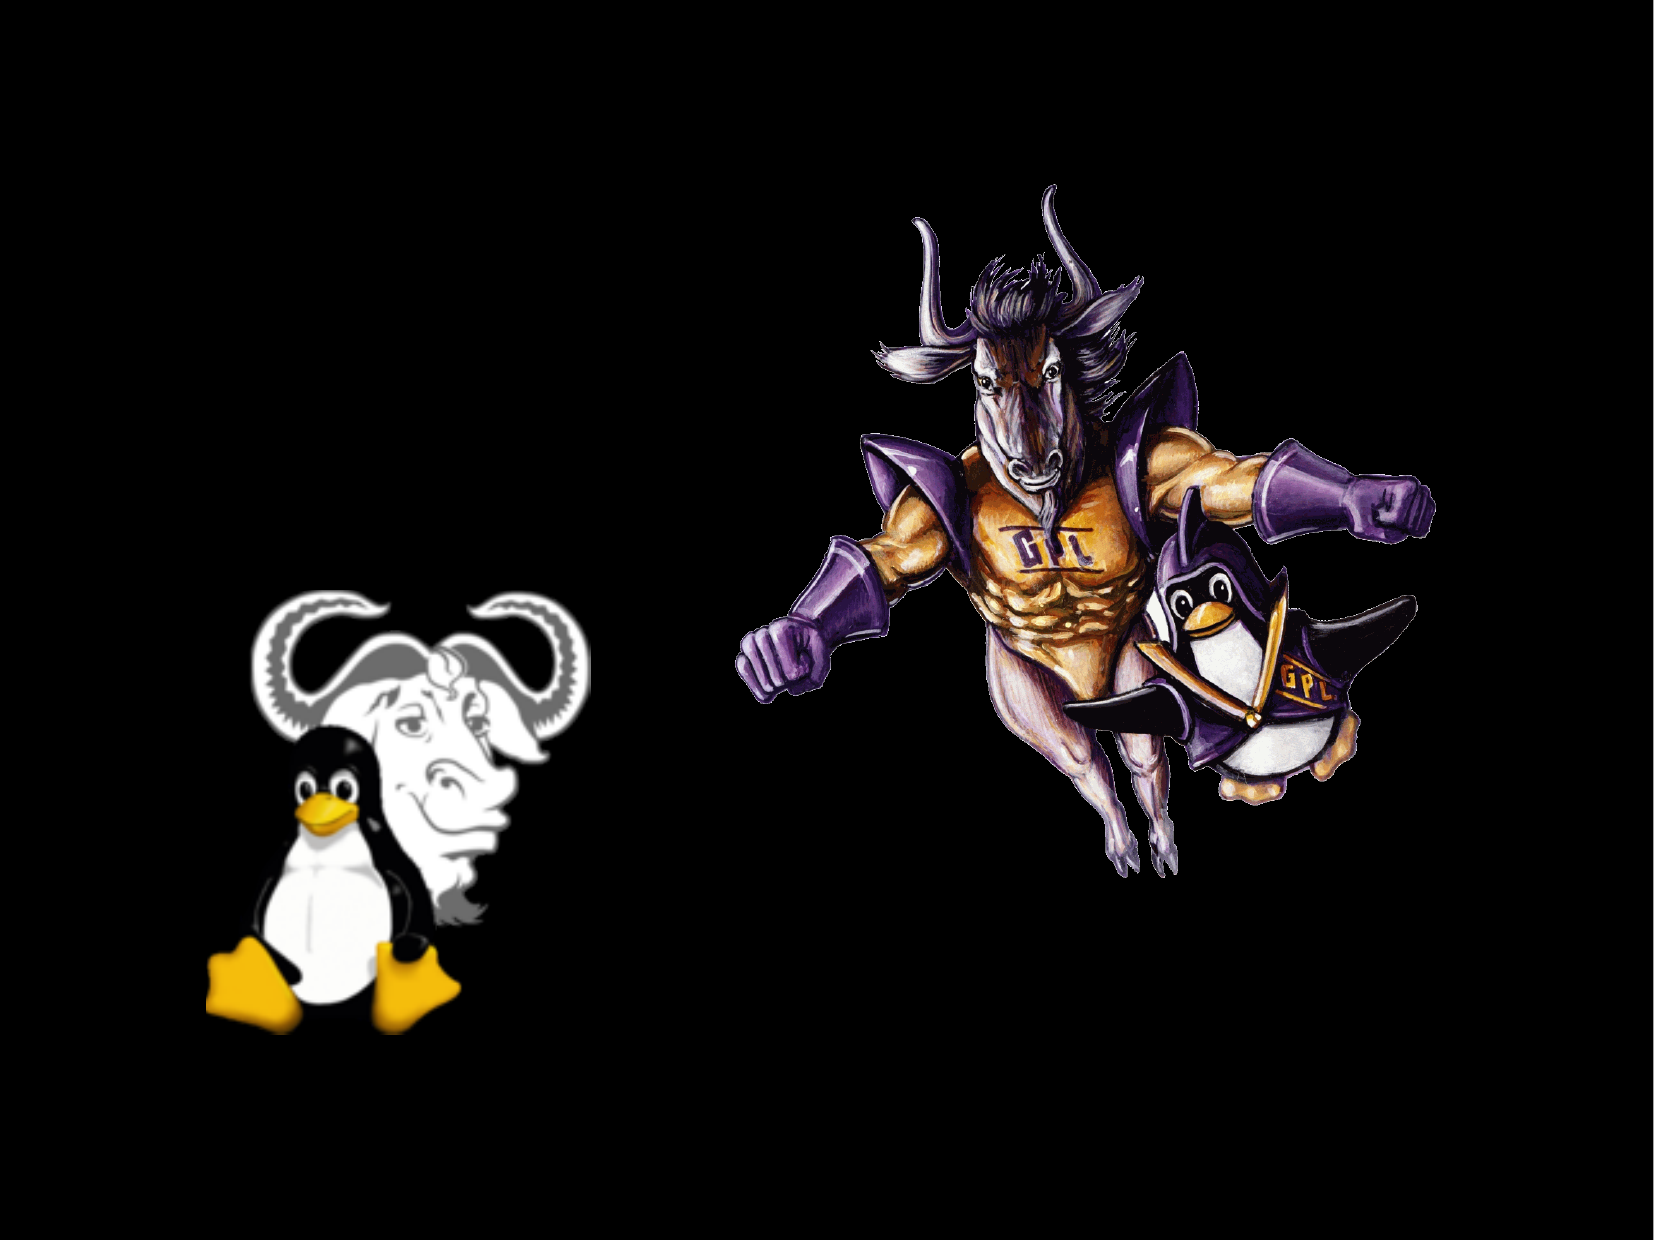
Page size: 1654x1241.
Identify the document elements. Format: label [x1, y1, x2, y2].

picture [206, 590, 591, 1035]
picture [724, 177, 1447, 886]
